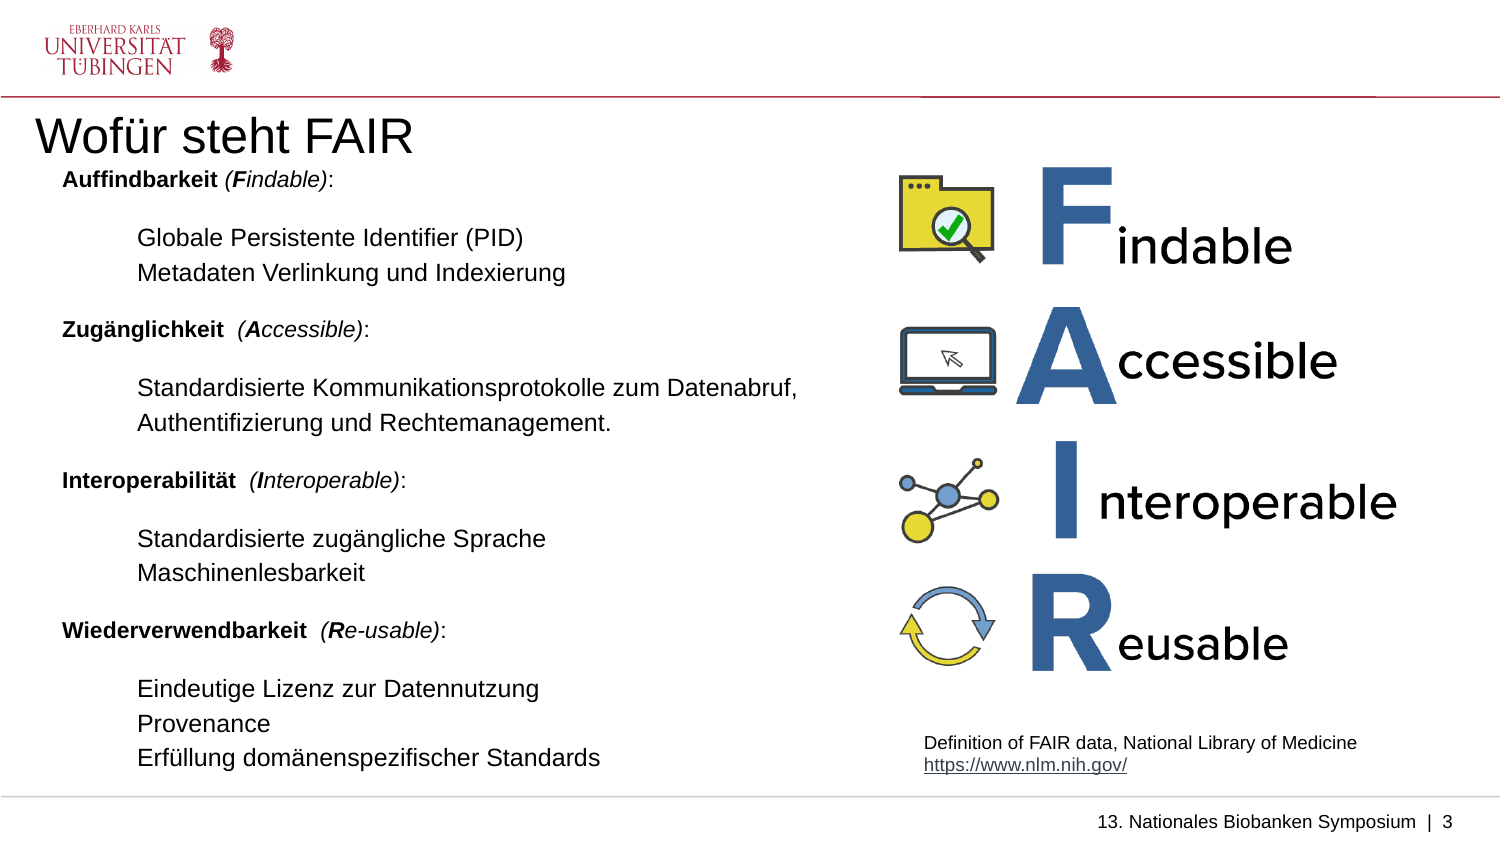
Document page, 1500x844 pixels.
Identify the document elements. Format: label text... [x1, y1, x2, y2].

title Wofür steht FAIR [20, 88, 1426, 175]
text_box Definition of FAIR data, National Library of Medicine https://www.nlm.nih.gov/ [908, 726, 1401, 791]
list Auffindbarkeit (Findable): Globale Persistente Identifier (PID) Metadaten Verlinkung und Indexierung Zugänglichkeit (Accessible): Standardisierte Kommunikationsprotokolle zum Datenabruf, Authentifizierung und Rechtemanagement. Interoperabilität (Interoperable): Standardisierte zugängliche Sprache Maschinenlesbarkeit Wiederverwendbarkeit (Re-usable): Eindeutige Lizenz zur Datennutzung Provenance Erfüllung domänenspezifischer Standards [47, 175, 926, 804]
picture [44, 25, 234, 75]
picture [867, 118, 1443, 726]
